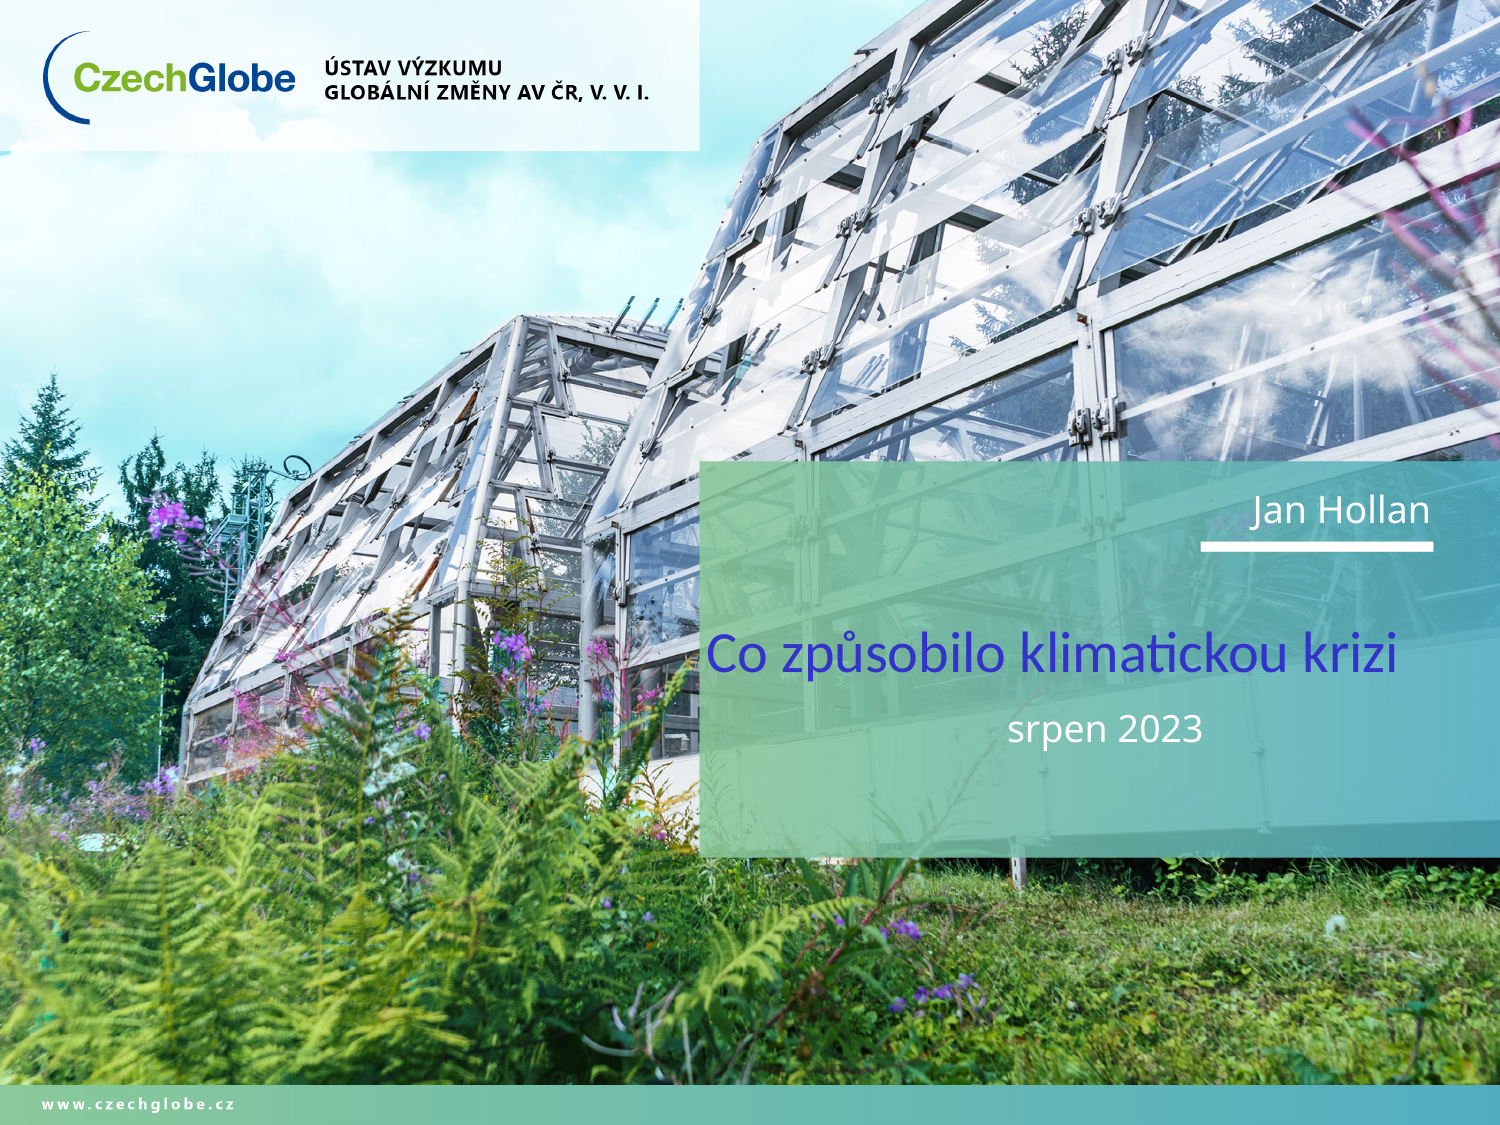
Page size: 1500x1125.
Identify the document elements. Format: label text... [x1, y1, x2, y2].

text_box Co způsobilo klimatickou krizi srpen 2023 [701, 614, 1430, 924]
text_box Jan Hollan [723, 478, 1447, 557]
picture [0, 0, 1500, 1125]
